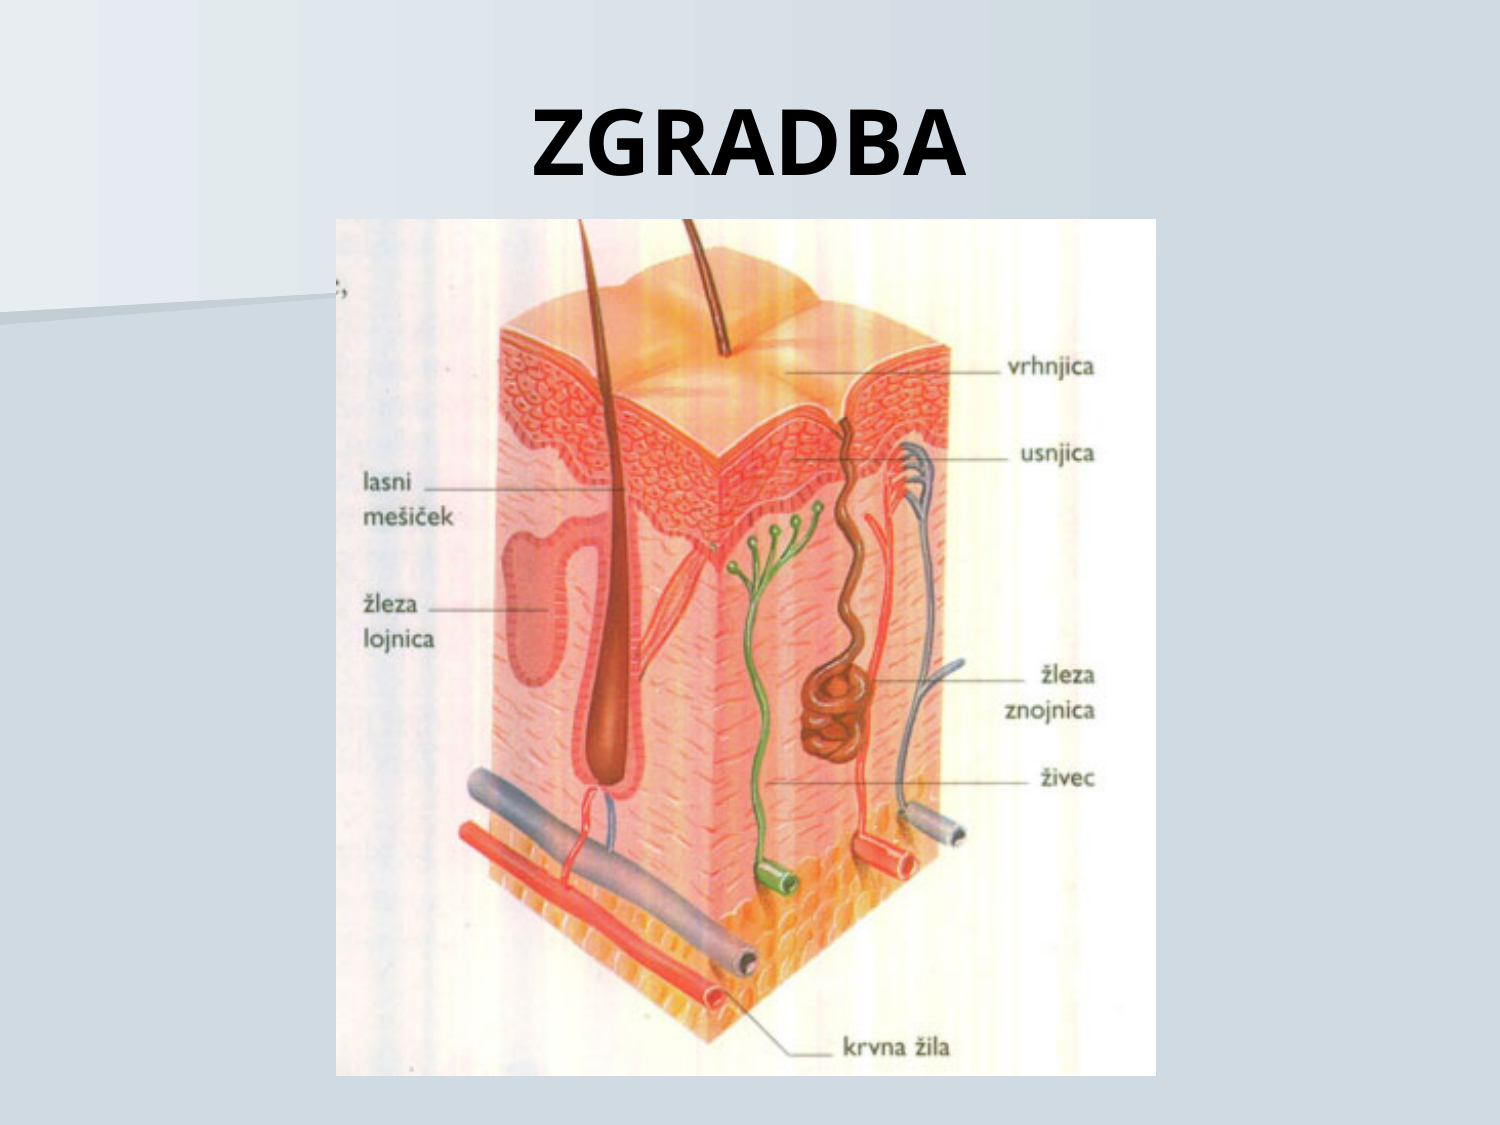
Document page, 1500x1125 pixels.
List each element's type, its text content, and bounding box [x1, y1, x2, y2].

title ZGRADBA [75, 45, 1425, 233]
picture [336, 219, 1156, 1076]
